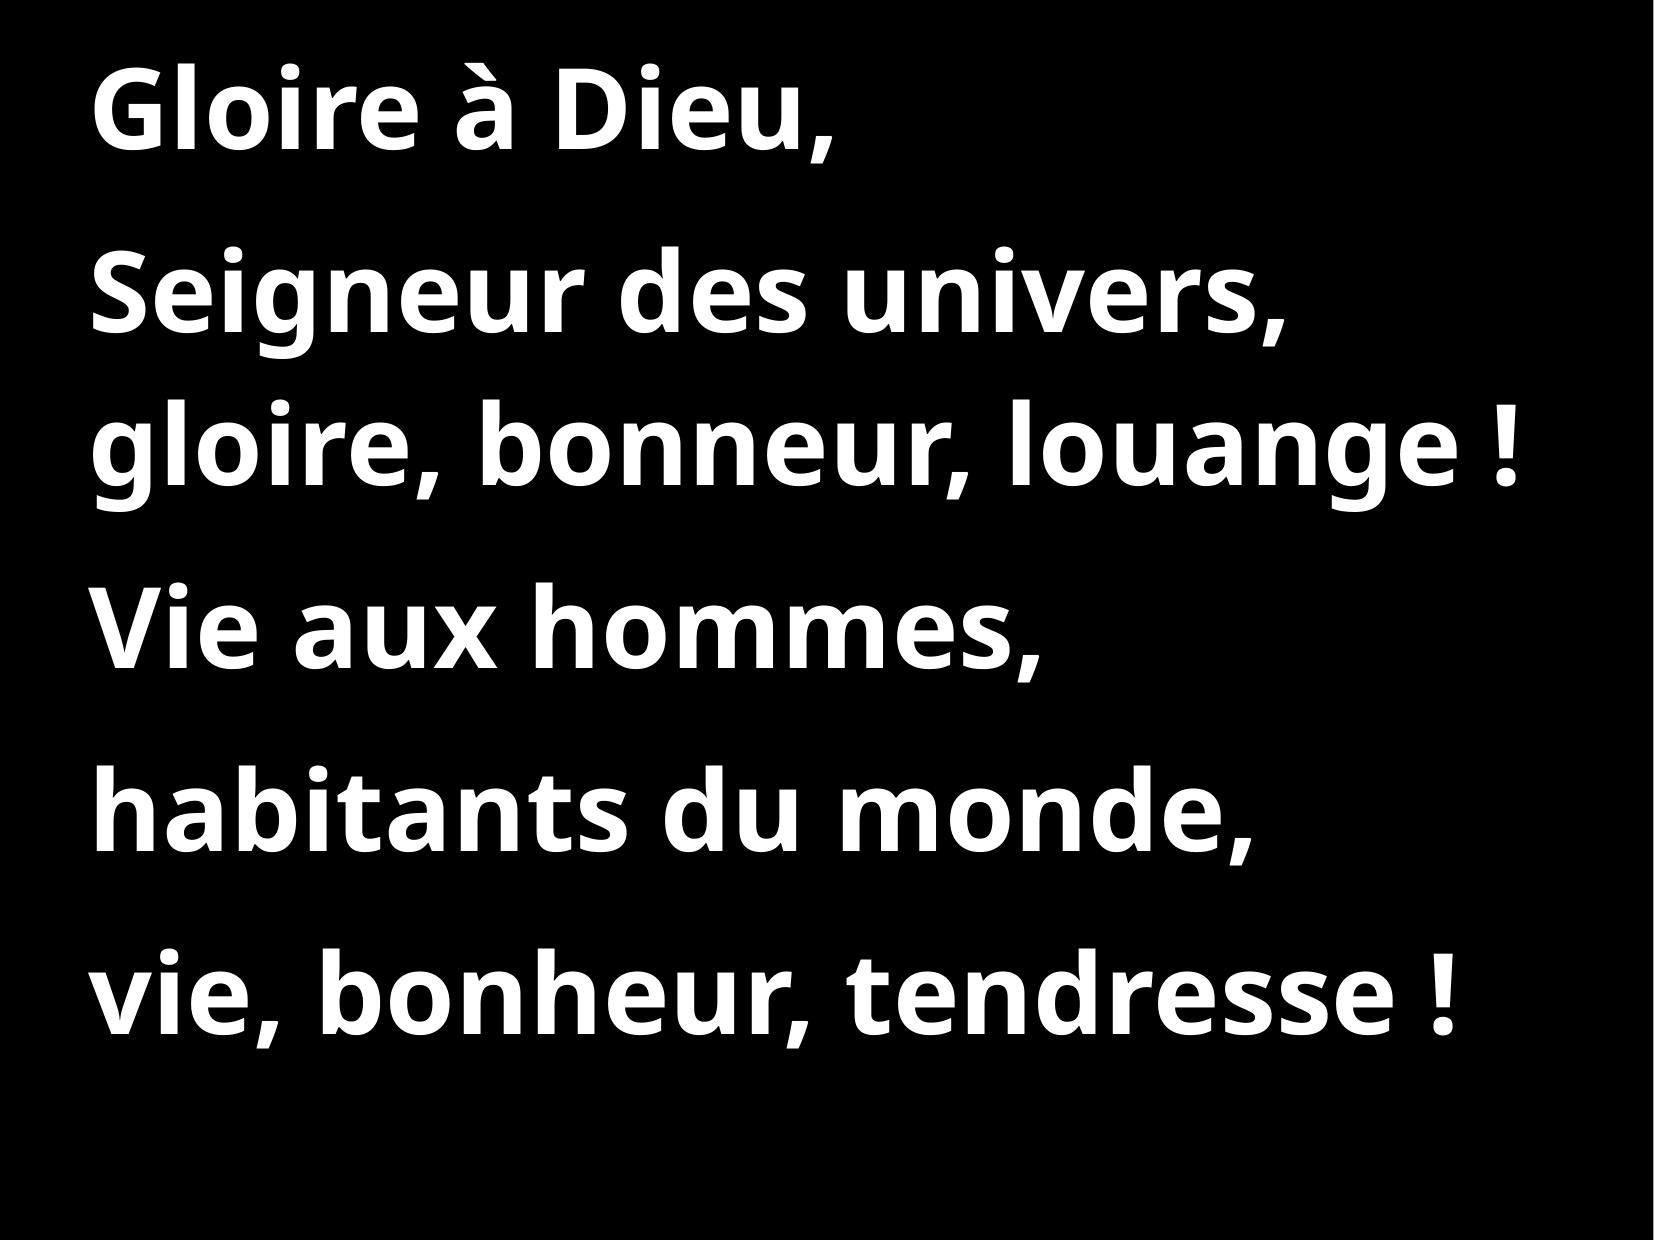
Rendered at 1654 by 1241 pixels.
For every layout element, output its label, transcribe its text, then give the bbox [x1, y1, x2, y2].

list Gloire à Dieu, Seigneur des univers, gloire, bonneur, louange ! Vie aux hommes, habitants du monde, vie, bonheur, tendresse ! [88, 29, 1577, 1093]
